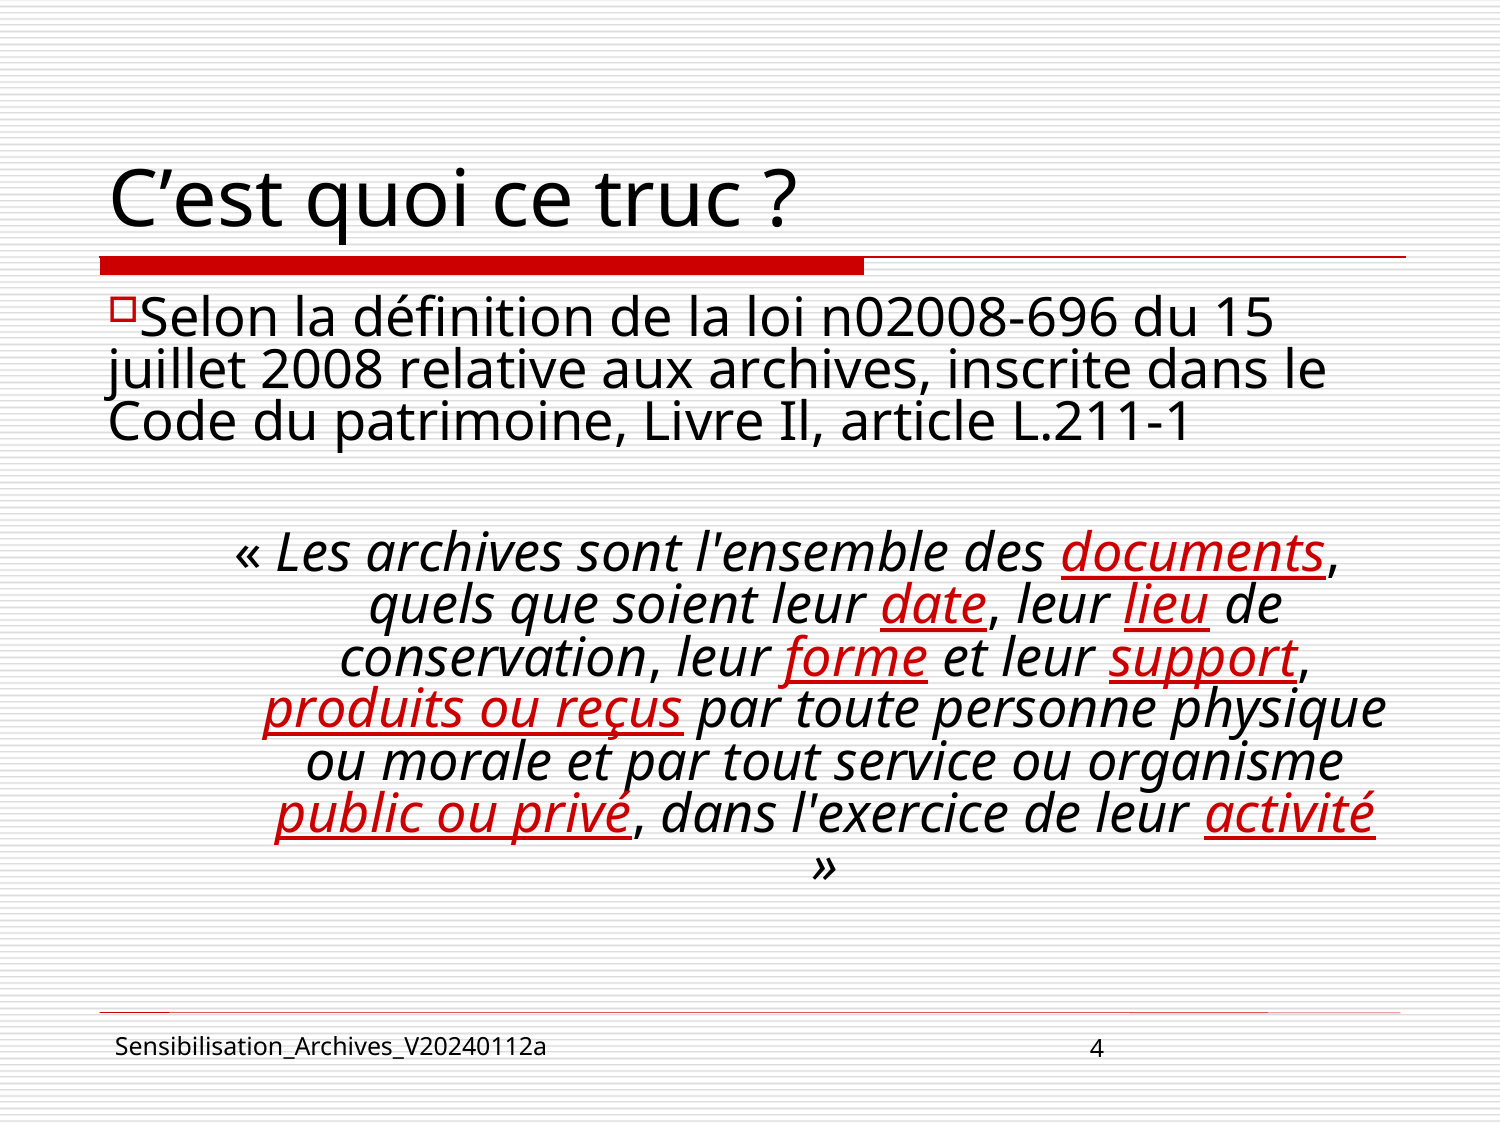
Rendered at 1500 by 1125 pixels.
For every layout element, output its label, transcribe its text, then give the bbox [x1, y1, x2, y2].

picture [0, 0, 1500, 1125]
list Selon la définition de la loi n02008-696 du 15 juillet 2008 relative aux archives, inscrite dans le Code du patrimoine, Livre Il, article L.211-1 « Les archives sont l'ensemble des documents, quels que soient leur date, leur lieu de conservation, leur forme et leur support, produits ou reçus par toute personne physique ou morale et par tout service ou organisme public ou privé, dans l'exercice de leur activité » [92, 287, 1406, 988]
text_box 33 [1074, 1024, 1400, 1103]
title C’est quoi ce truc ? [94, 50, 1407, 250]
text_box Sensibilisation_Archives_V20240112a [100, 1023, 989, 1101]
